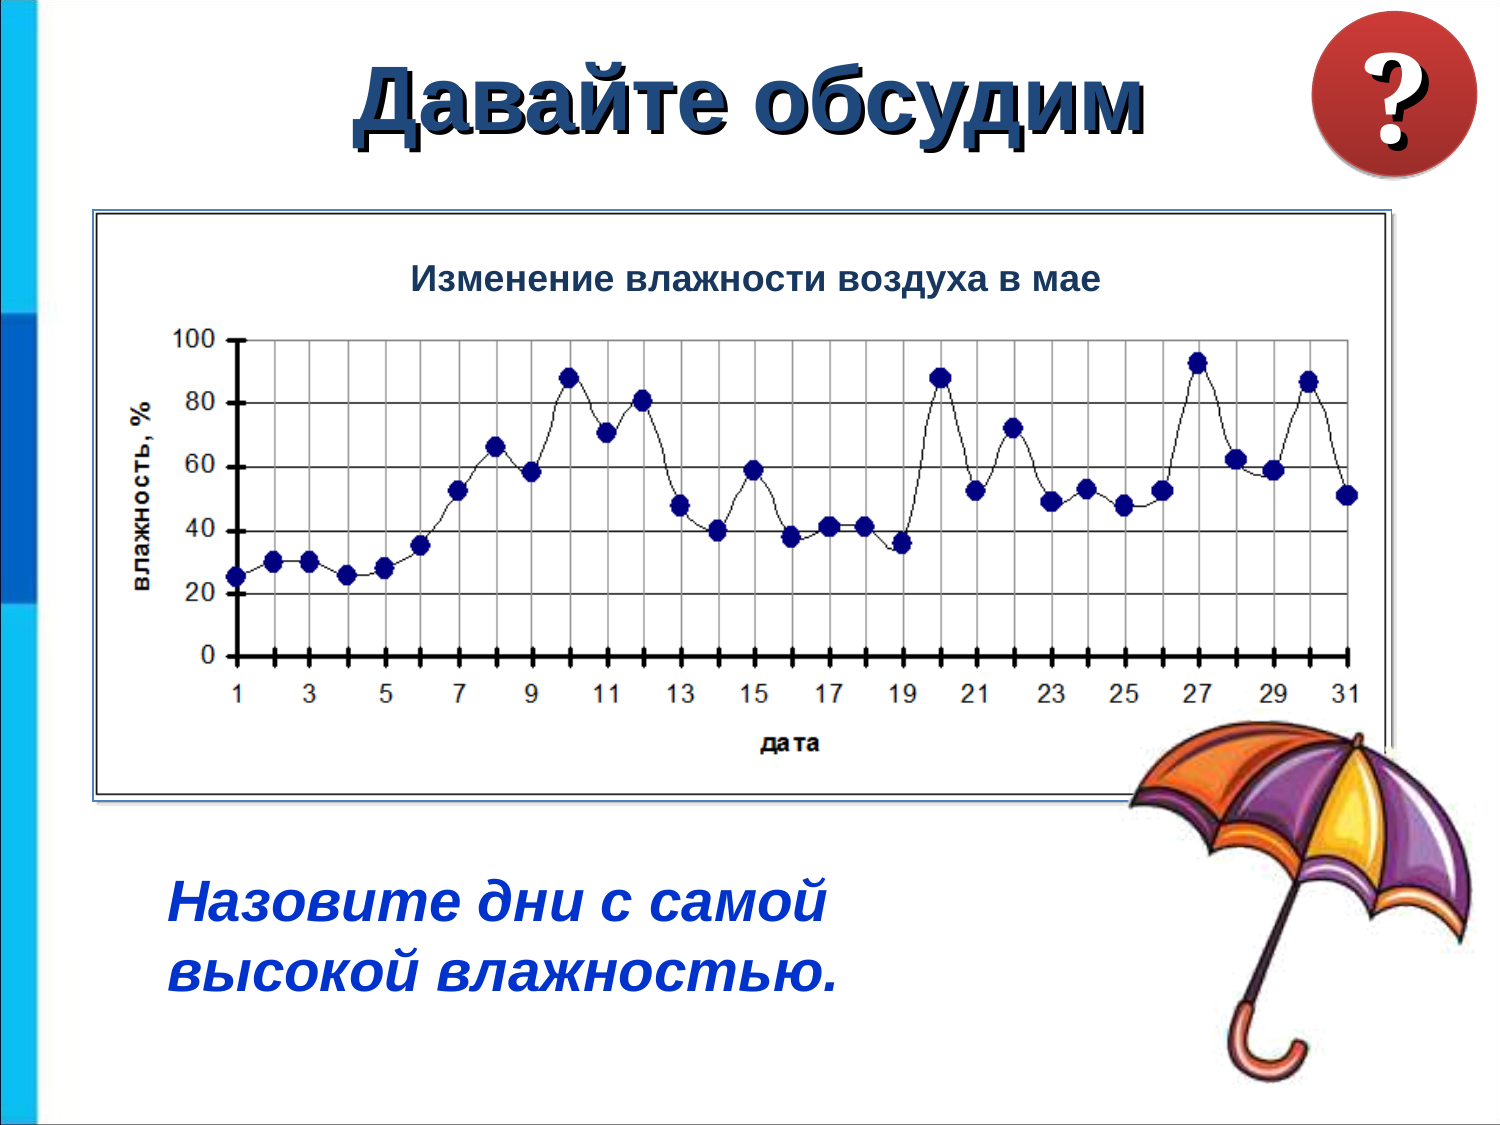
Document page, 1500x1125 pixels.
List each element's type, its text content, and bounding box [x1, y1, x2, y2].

text_box Изменение влажности воздуха в мае [351, 246, 1161, 307]
text_box Назовите дни с самой высокой влажностью. [152, 855, 998, 1011]
text_box ? [1312, 11, 1477, 176]
picture [0, 0, 1500, 1125]
title Давайте обсудим [75, 0, 1426, 188]
